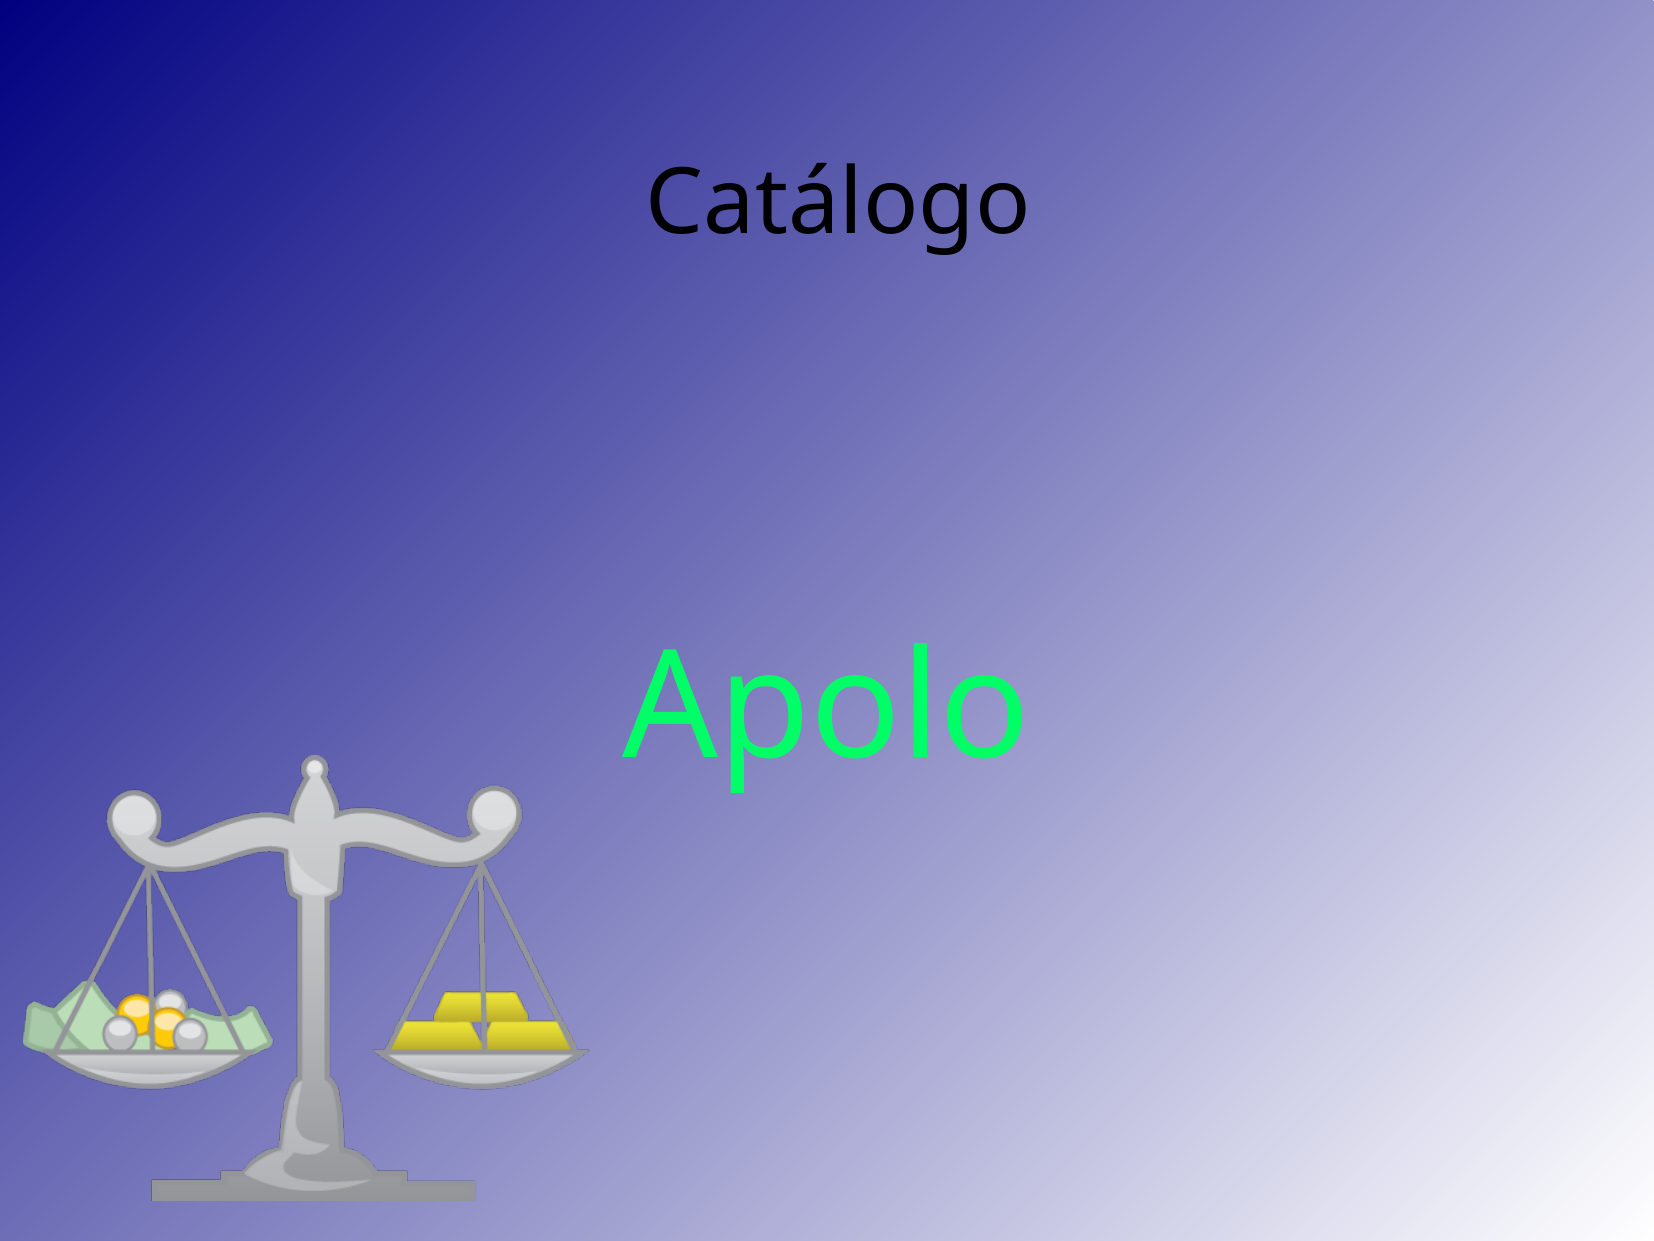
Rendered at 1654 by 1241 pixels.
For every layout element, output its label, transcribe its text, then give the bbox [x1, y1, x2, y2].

picture [23, 755, 590, 1201]
title Catálogo [106, 94, 1595, 302]
subtitle Apolo [82, 290, 1571, 1109]
